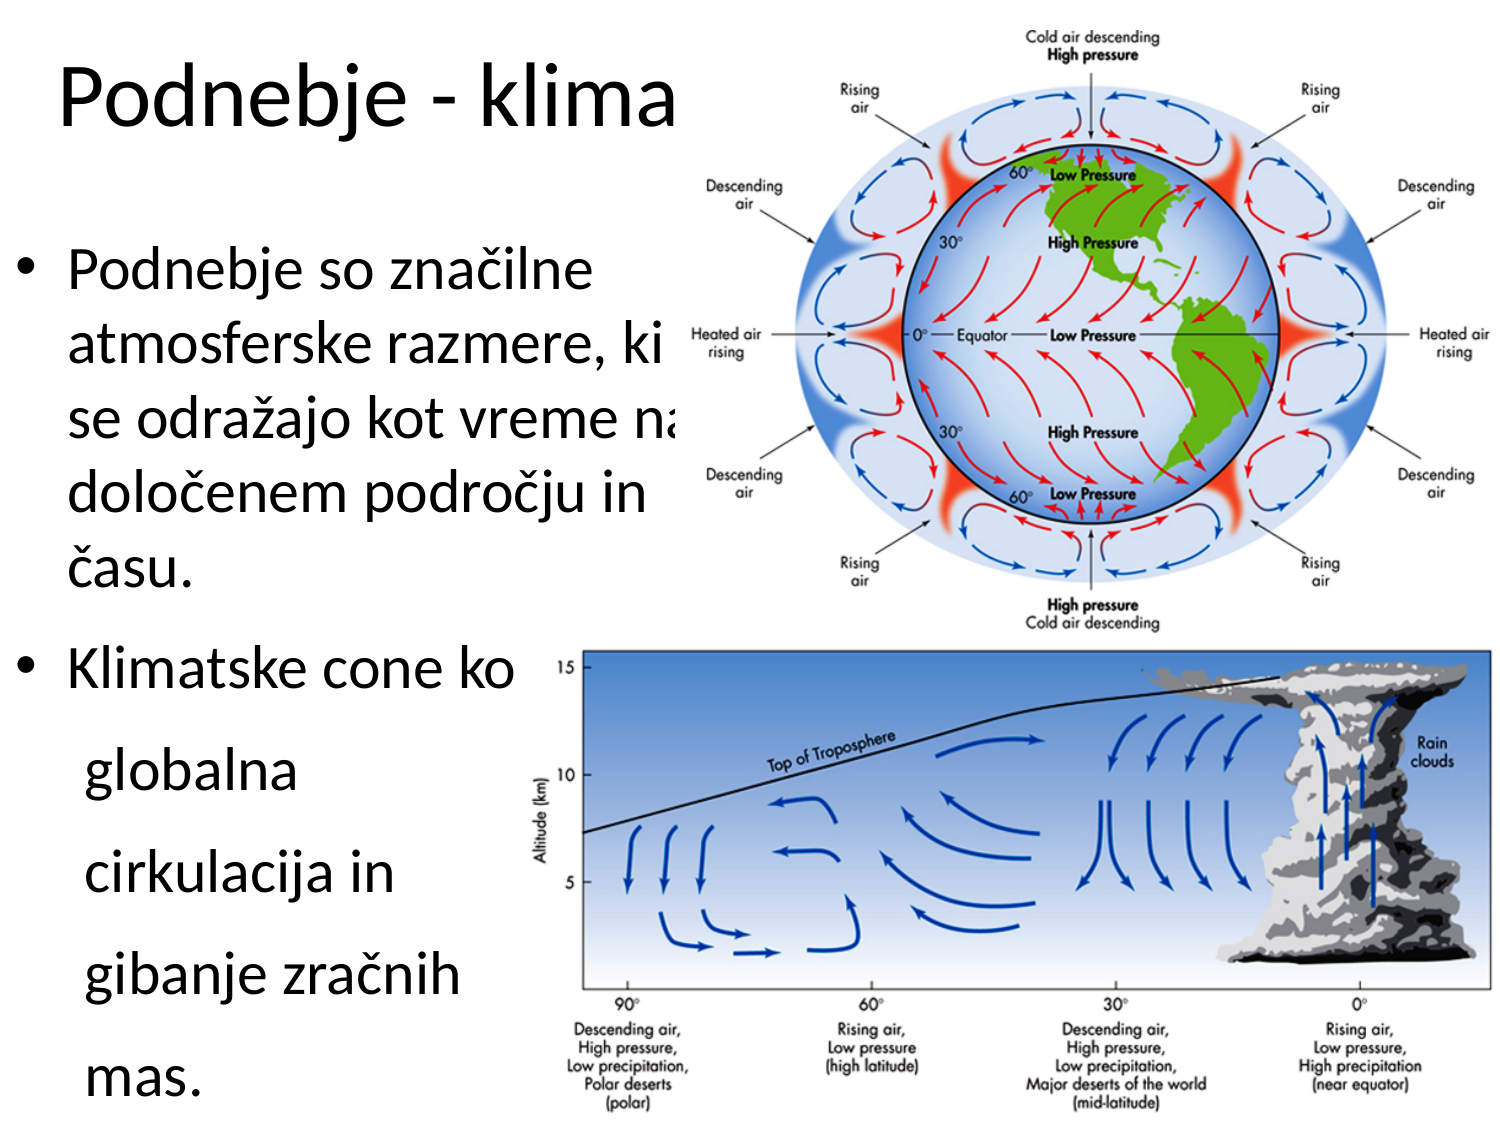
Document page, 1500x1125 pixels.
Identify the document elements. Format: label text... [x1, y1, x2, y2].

list Podnebje so značilne atmosferske razmere, ki se odražajo kot vreme na določenem področju in času. Klimatske cone kontrolira globalna cirkulacija in gibanje zračnih mas. [0, 219, 675, 1125]
picture [518, 30, 1500, 1125]
title Podnebje - klima [0, 0, 739, 180]
